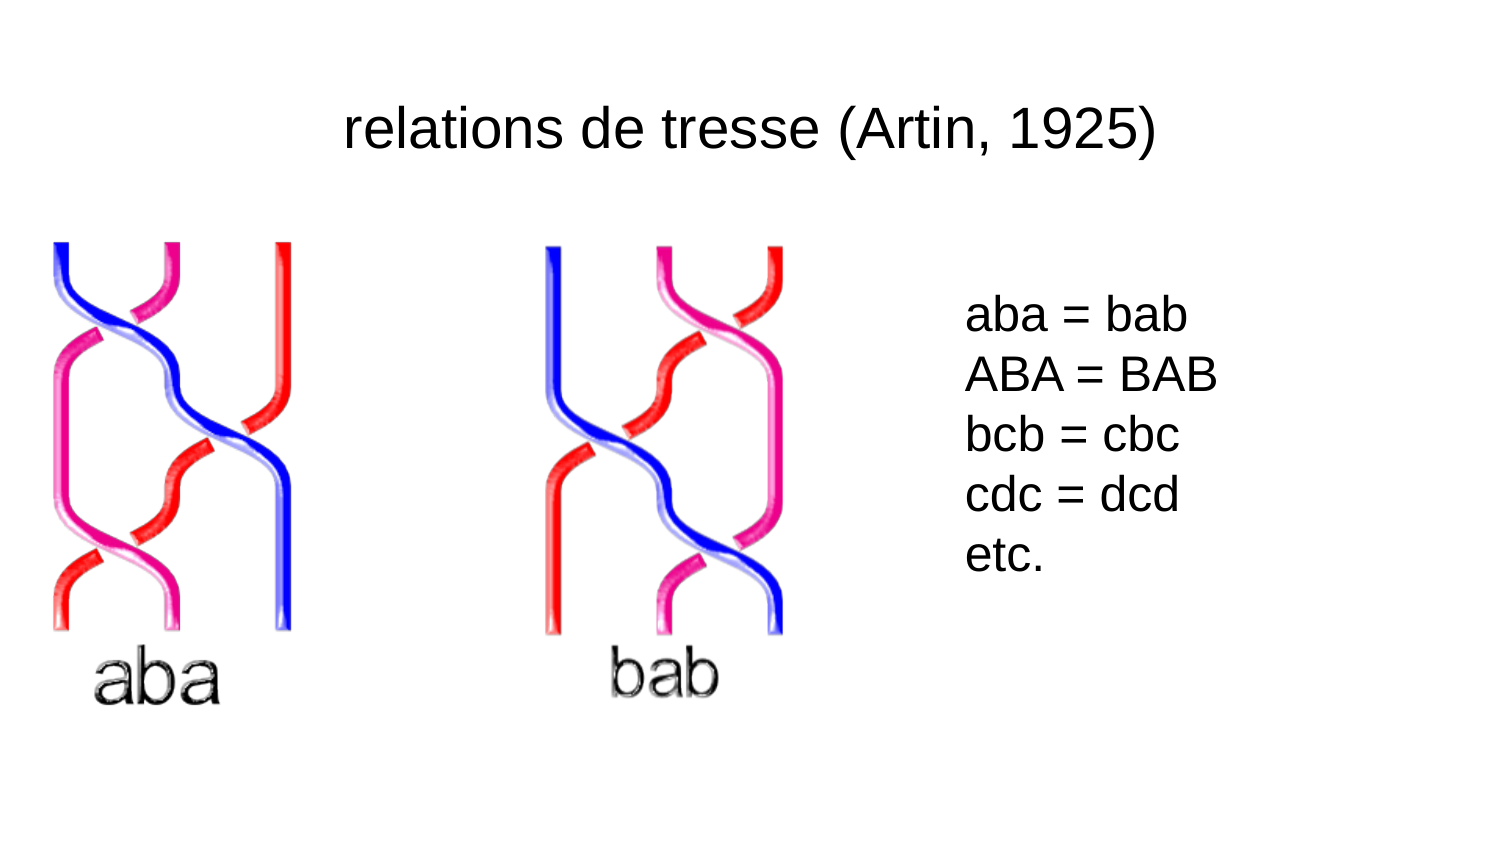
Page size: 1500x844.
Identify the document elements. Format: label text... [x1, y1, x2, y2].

title relations de tresse (Artin, 1925) [328, 75, 1198, 170]
picture [24, 194, 813, 719]
text_box aba = bab ABA = BAB bcb = cbc cdc = dcd etc. [949, 266, 1244, 646]
